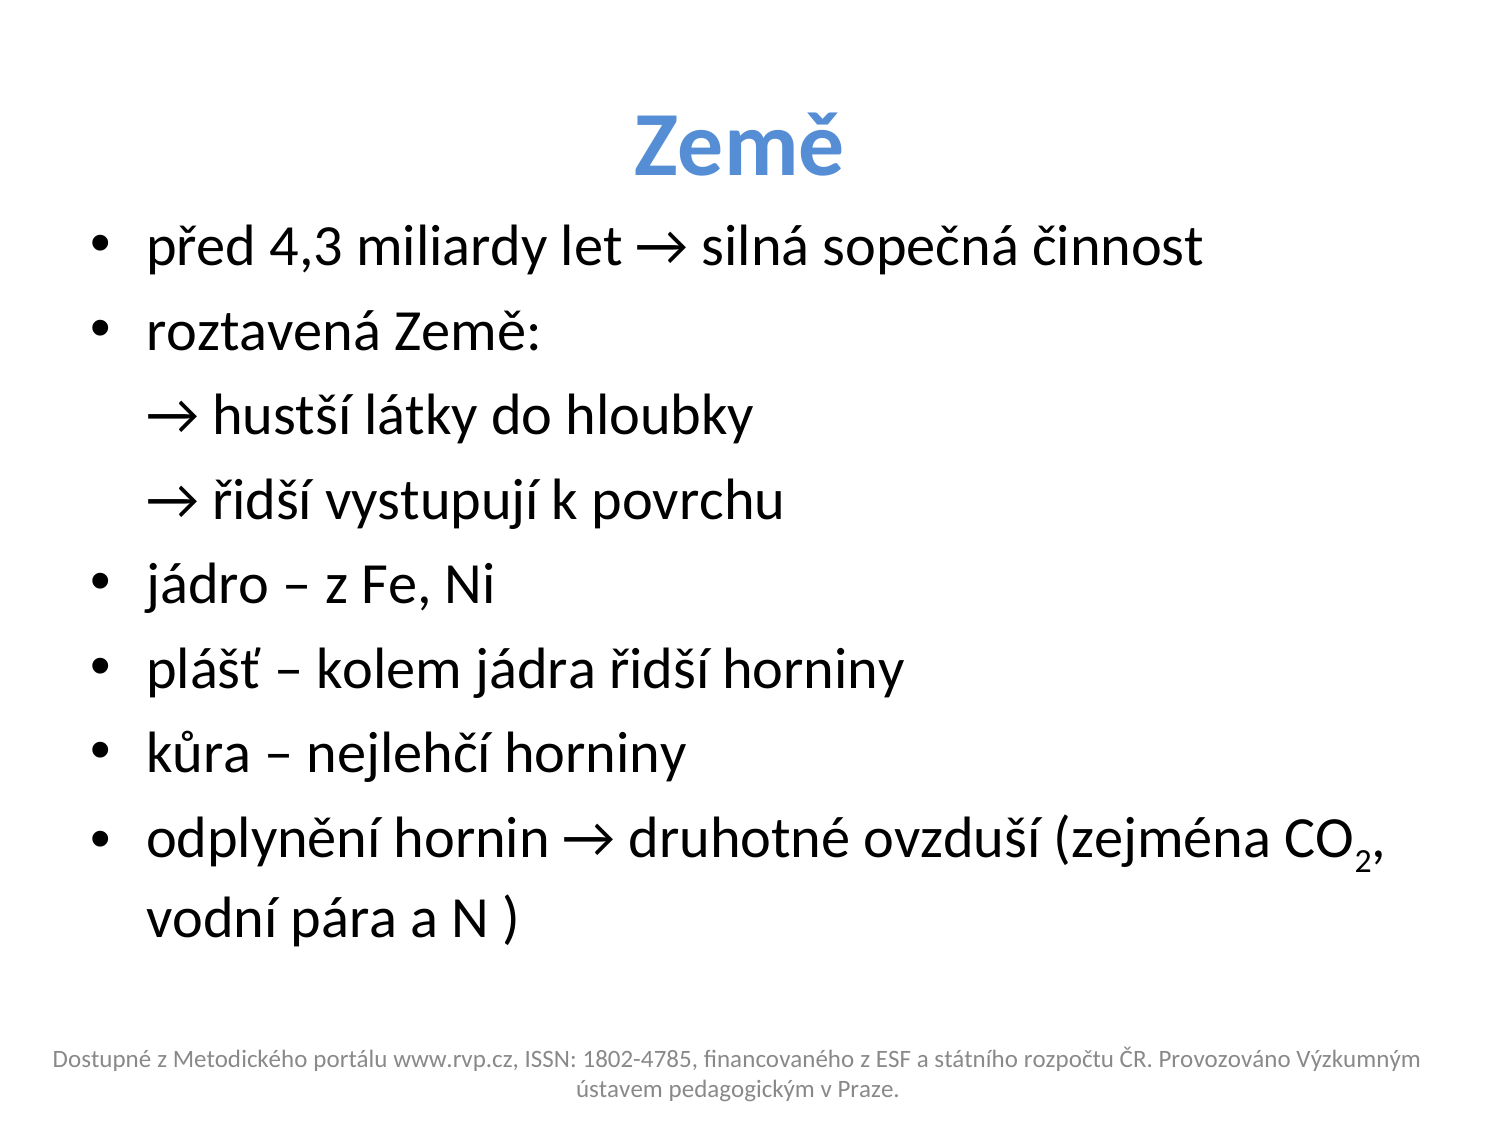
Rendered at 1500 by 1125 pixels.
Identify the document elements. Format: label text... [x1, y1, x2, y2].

text_box Dostupné z Metodického portálu www.rvp.cz, ISSN: 1802-4785, financovaného z ESF a státního rozpočtu ČR. Provozováno Výzkumným ústavem pedagogickým v Praze. [23, 1042, 1454, 1103]
title Země [75, 45, 1426, 200]
list před 4,3 miliardy let → silná sopečná činnost roztavená Země: → hustší látky do hloubky → řidší vystupují k povrchu jádro – z Fe, Ni plášť – kolem jádra řidší horniny kůra – nejlehčí horniny odplynění hornin → druhotné ovzduší (zejména CO2, vodní pára a N ) [75, 200, 1426, 1001]
